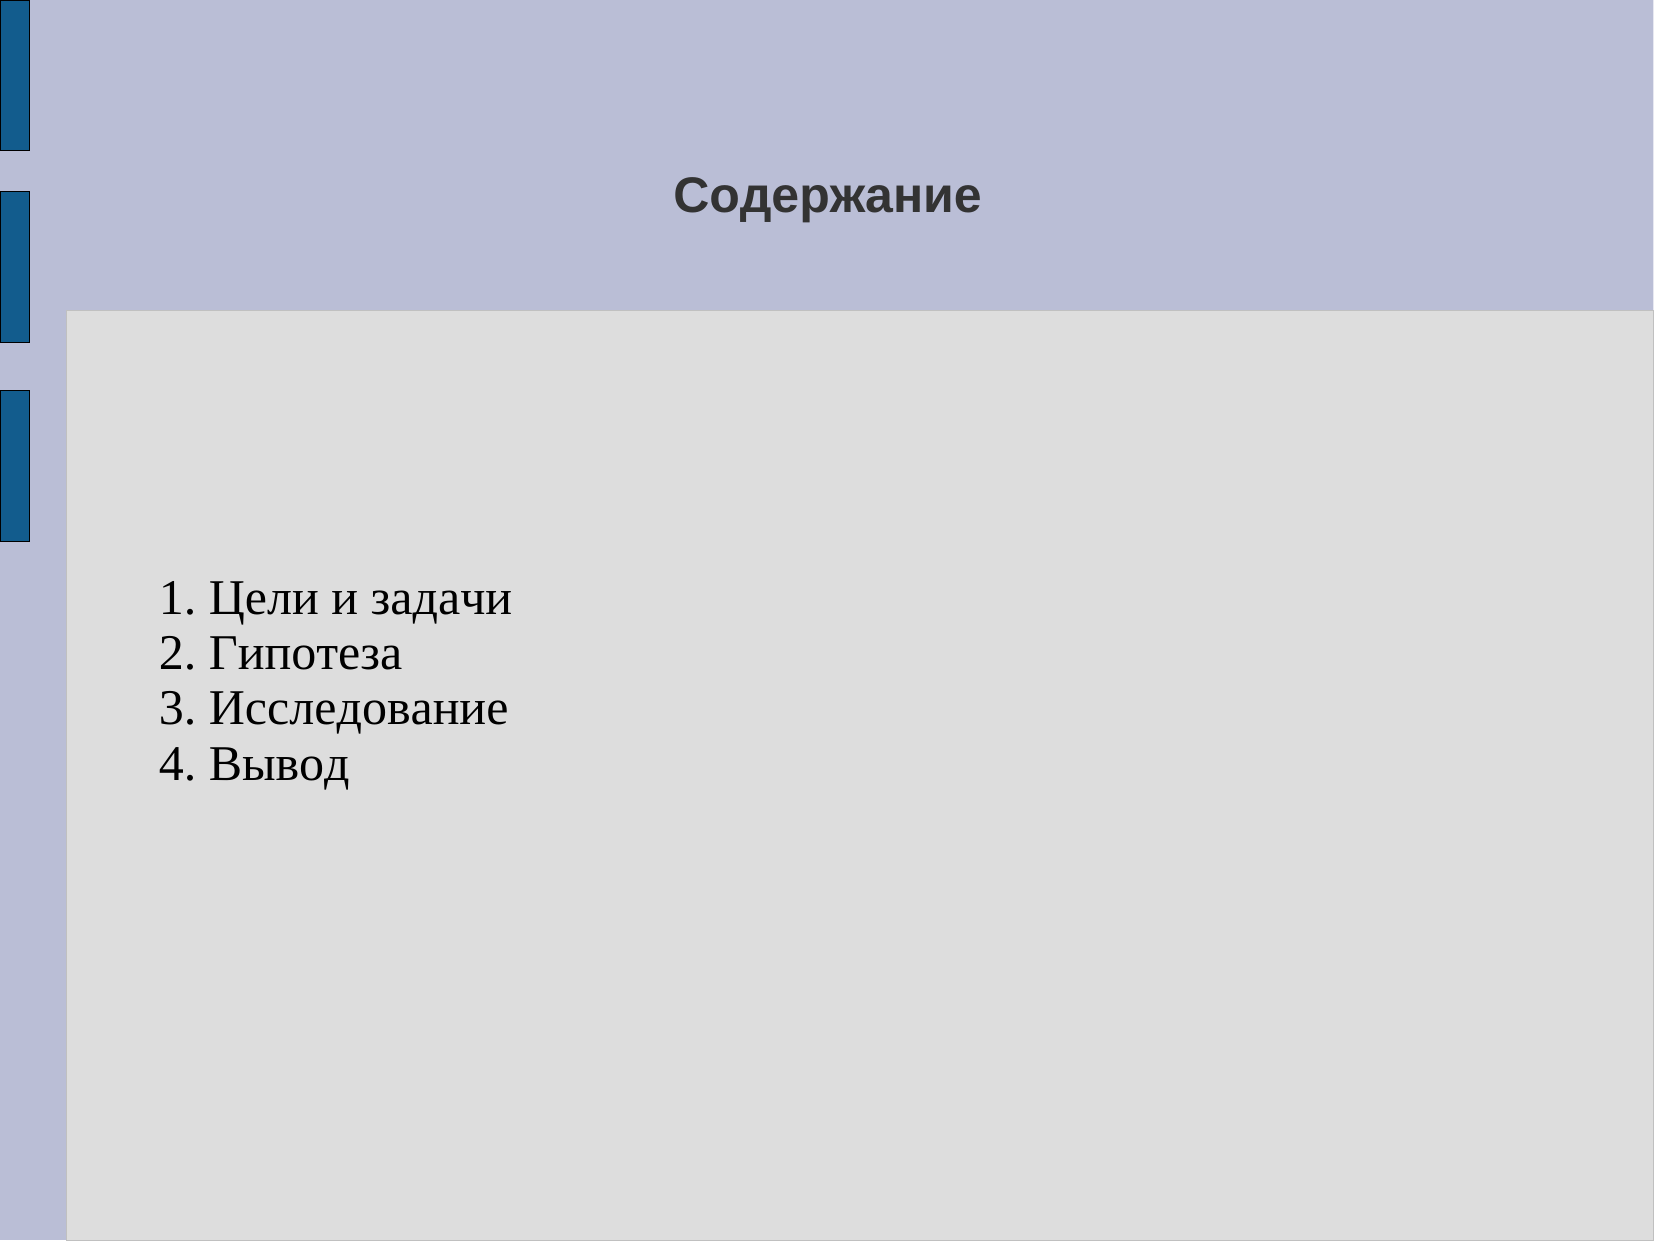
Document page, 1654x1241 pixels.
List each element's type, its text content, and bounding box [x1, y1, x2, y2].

subtitle 1. Цели и задачи 2. Гипотеза 3. Исследование 4. Вывод [121, 344, 1534, 1127]
title Содержание [121, 91, 1534, 299]
